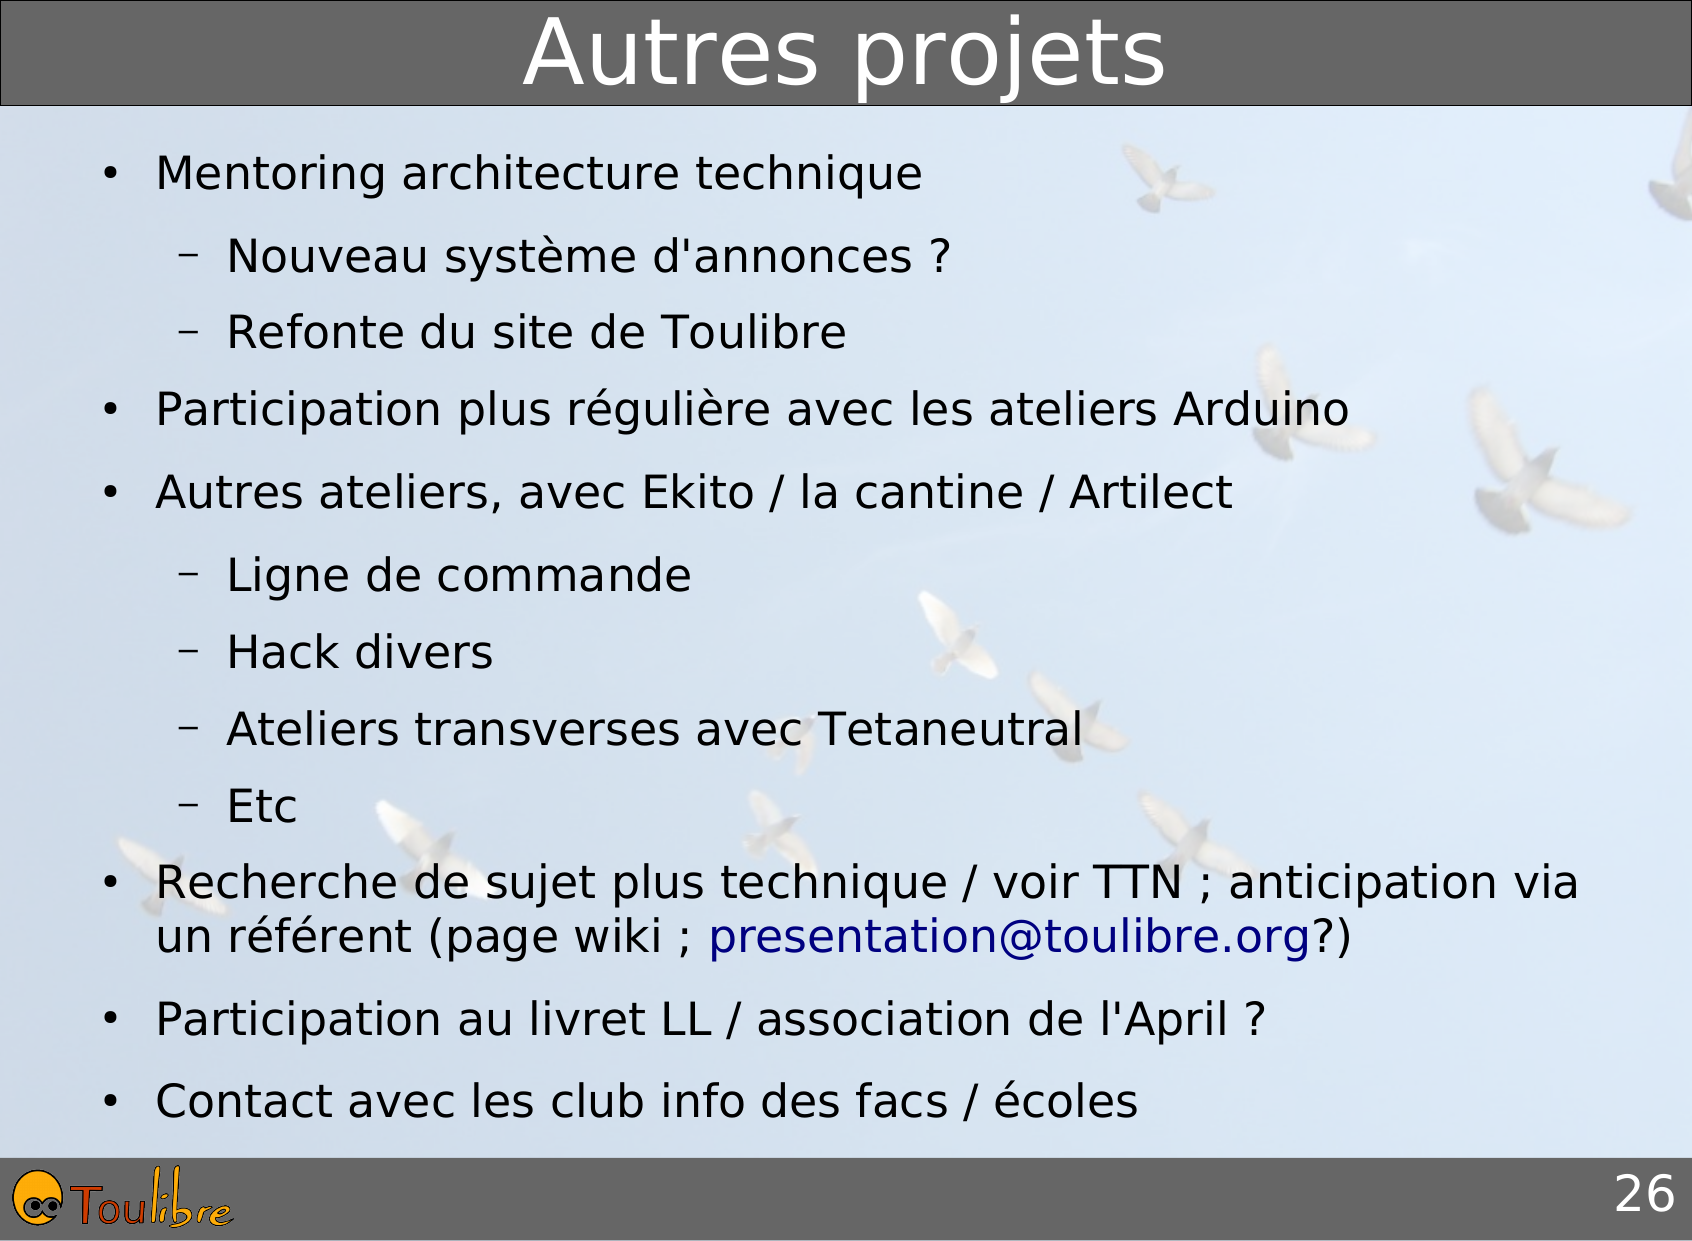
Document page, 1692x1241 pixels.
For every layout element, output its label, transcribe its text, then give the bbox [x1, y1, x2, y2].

list Mentoring architecture technique Nouveau système d'annonces ? Refonte du site de Toulibre Participation plus régulière avec les ateliers Arduino Autres ateliers, avec Ekito / la cantine / Artilect Ligne de commande Hack divers Ateliers transverses avec Tetaneutral Etc Recherche de sujet plus technique / voir TTN ; anticipation via un référent (page wiki ; presentation@toulibre.org?) Participation au livret LL / association de l'April ? Contact avec les club info des facs / écoles [84, 146, 1608, 1132]
picture [12, 1165, 234, 1228]
title Autres projets [0, 0, 1692, 107]
